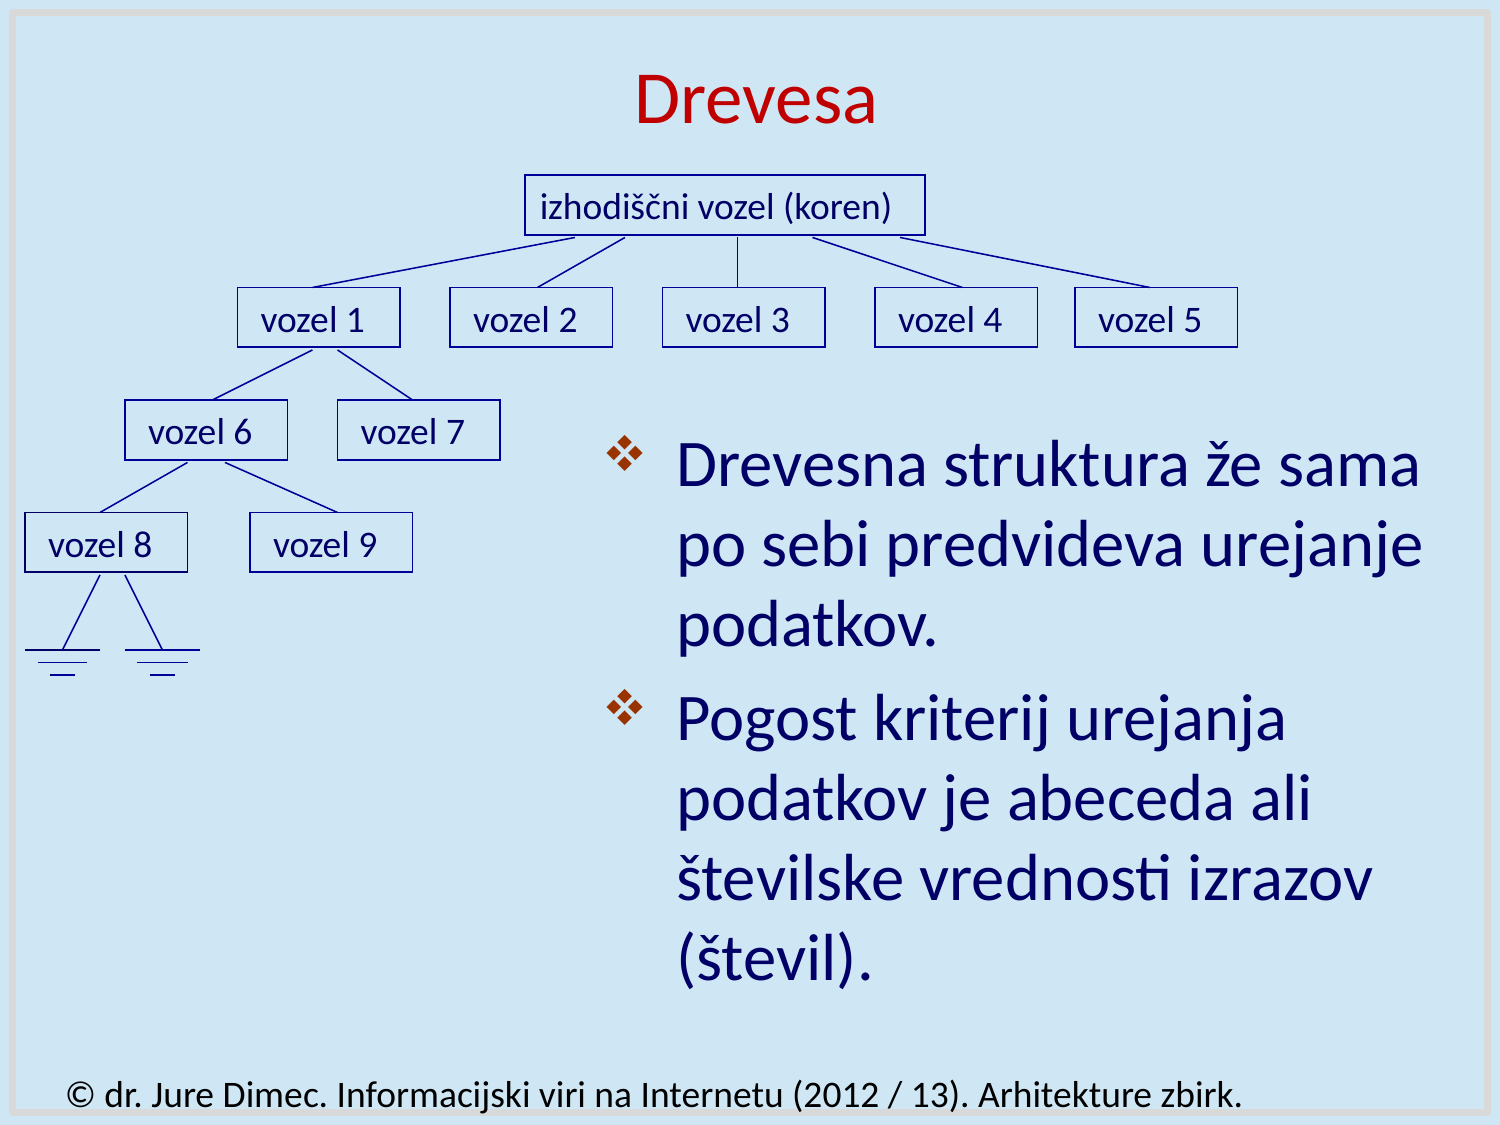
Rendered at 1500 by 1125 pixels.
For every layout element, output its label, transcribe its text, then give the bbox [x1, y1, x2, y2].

footer © dr. Jure Dimec. Informacijski viri na Internetu (2012 / 13). Arhitekture zbirk. [50, 1062, 1300, 1103]
title Drevesa [37, 37, 1475, 150]
text_box vozel 5 [1074, 287, 1238, 348]
text_box vozel 7 [337, 399, 500, 460]
text_box vozel 4 [874, 287, 1038, 348]
text_box vozel 1 [237, 287, 400, 348]
text_box vozel 8 [24, 512, 188, 573]
text_box vozel 9 [249, 512, 413, 573]
text_box vozel 2 [449, 287, 613, 348]
list Drevesna struktura že sama po sebi predvideva urejanje podatkov. Pogost kriterij urejanja podatkov je abeceda ali številske vrednosti izrazov (števil). [587, 412, 1475, 1050]
text_box izhodiščni vozel (koren) [525, 174, 925, 235]
text_box vozel 6 [124, 399, 288, 460]
text_box vozel 3 [662, 287, 825, 348]
